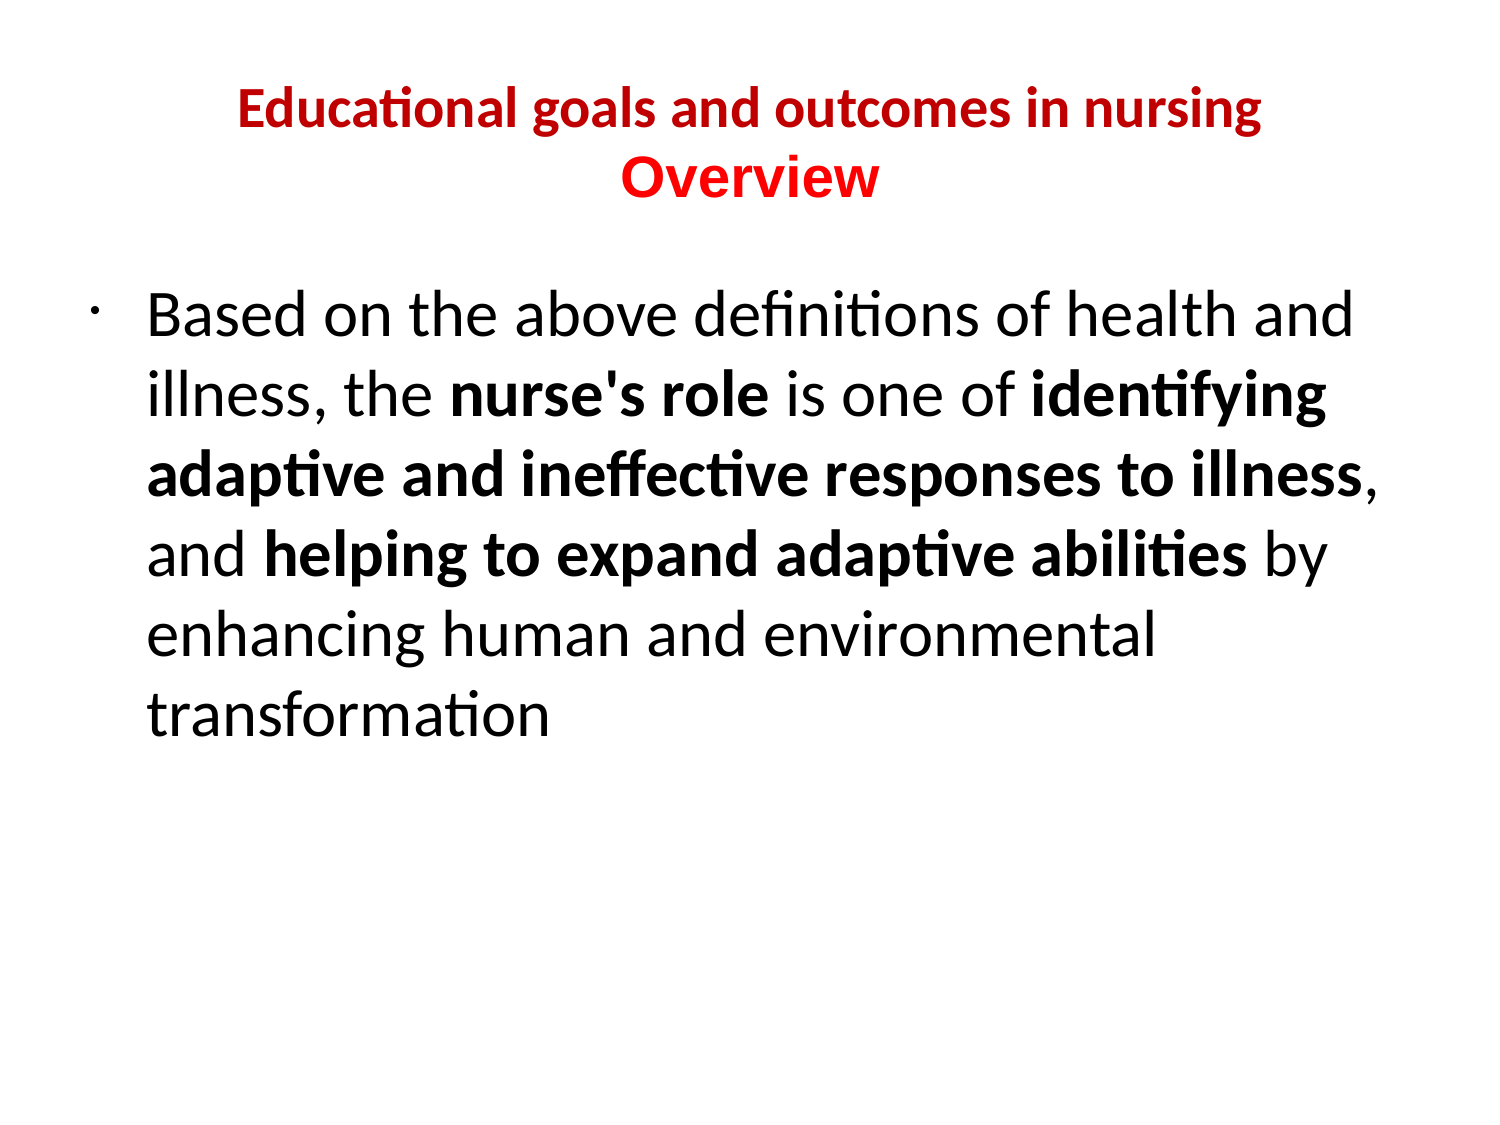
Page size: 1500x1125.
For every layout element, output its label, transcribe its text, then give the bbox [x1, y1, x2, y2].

title Educational goals and outcomes in nursing Overview [75, 45, 1425, 233]
list Based on the above definitions of health and illness, the nurse's role is one of identifying adaptive and ineffective responses to illness, and helping to expand adaptive abilities by enhancing human and environmental transformation [75, 262, 1425, 1005]
